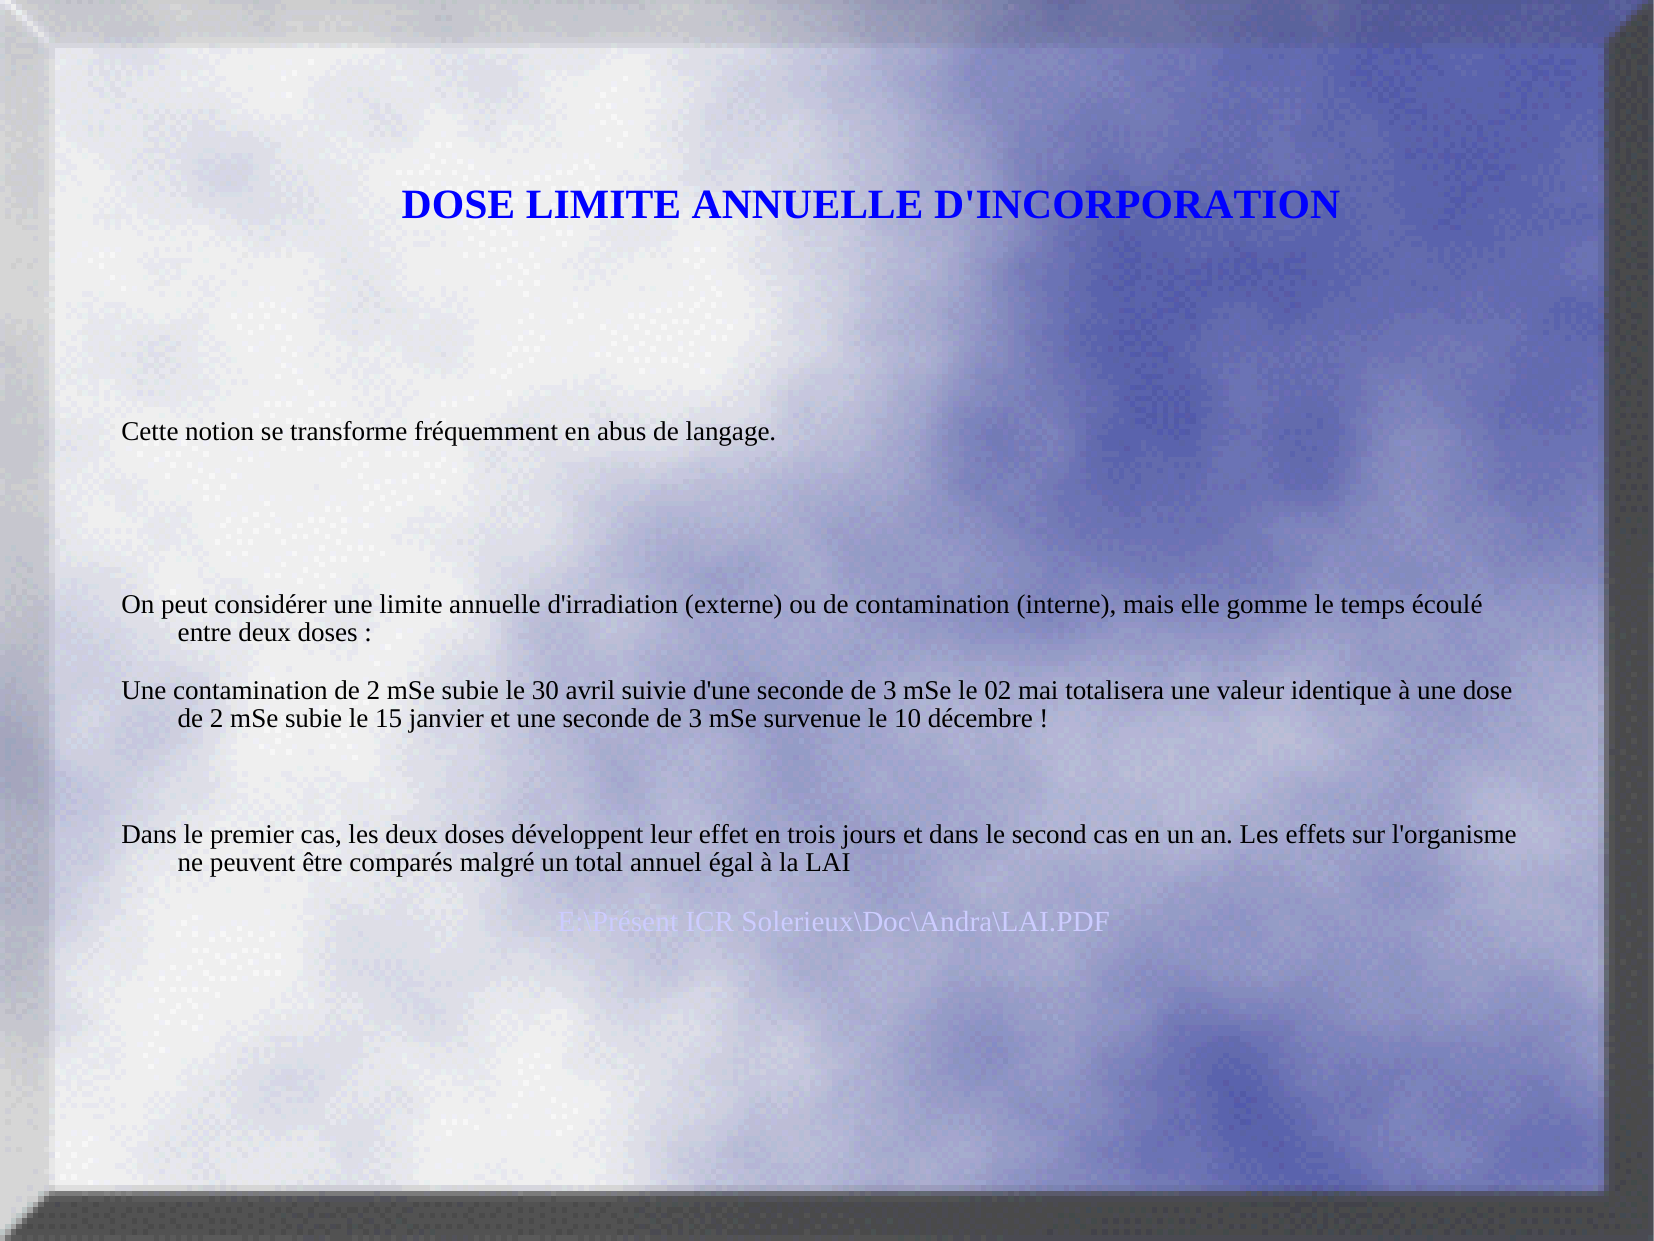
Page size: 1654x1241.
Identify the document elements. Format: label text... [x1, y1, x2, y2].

list Cette notion se transforme fréquemment en abus de langage. On peut considérer une limite annuelle d'irradiation (externe) ou de contamination (interne), mais elle gomme le temps écoulé entre deux doses : Une contamination de 2 mSe subie le 30 avril suivie d'une seconde de 3 mSe le 02 mai totalisera une valeur identique à une dose de 2 mSe subie le 15 janvier et une seconde de 3 mSe survenue le 10 décembre ! Dans le premier cas, les deux doses développent leur effet en trois jours et dans le second cas en un an. Les effets sur l'organisme ne peuvent être comparés malgré un total annuel égal à la LAI E:\Présent ICR Solerieux\Doc\Andra\LAI.PDF [121, 417, 1532, 1104]
title DOSE LIMITE ANNUELLE D'INCORPORATION [201, 105, 1542, 306]
picture [0, 0, 1654, 1241]
